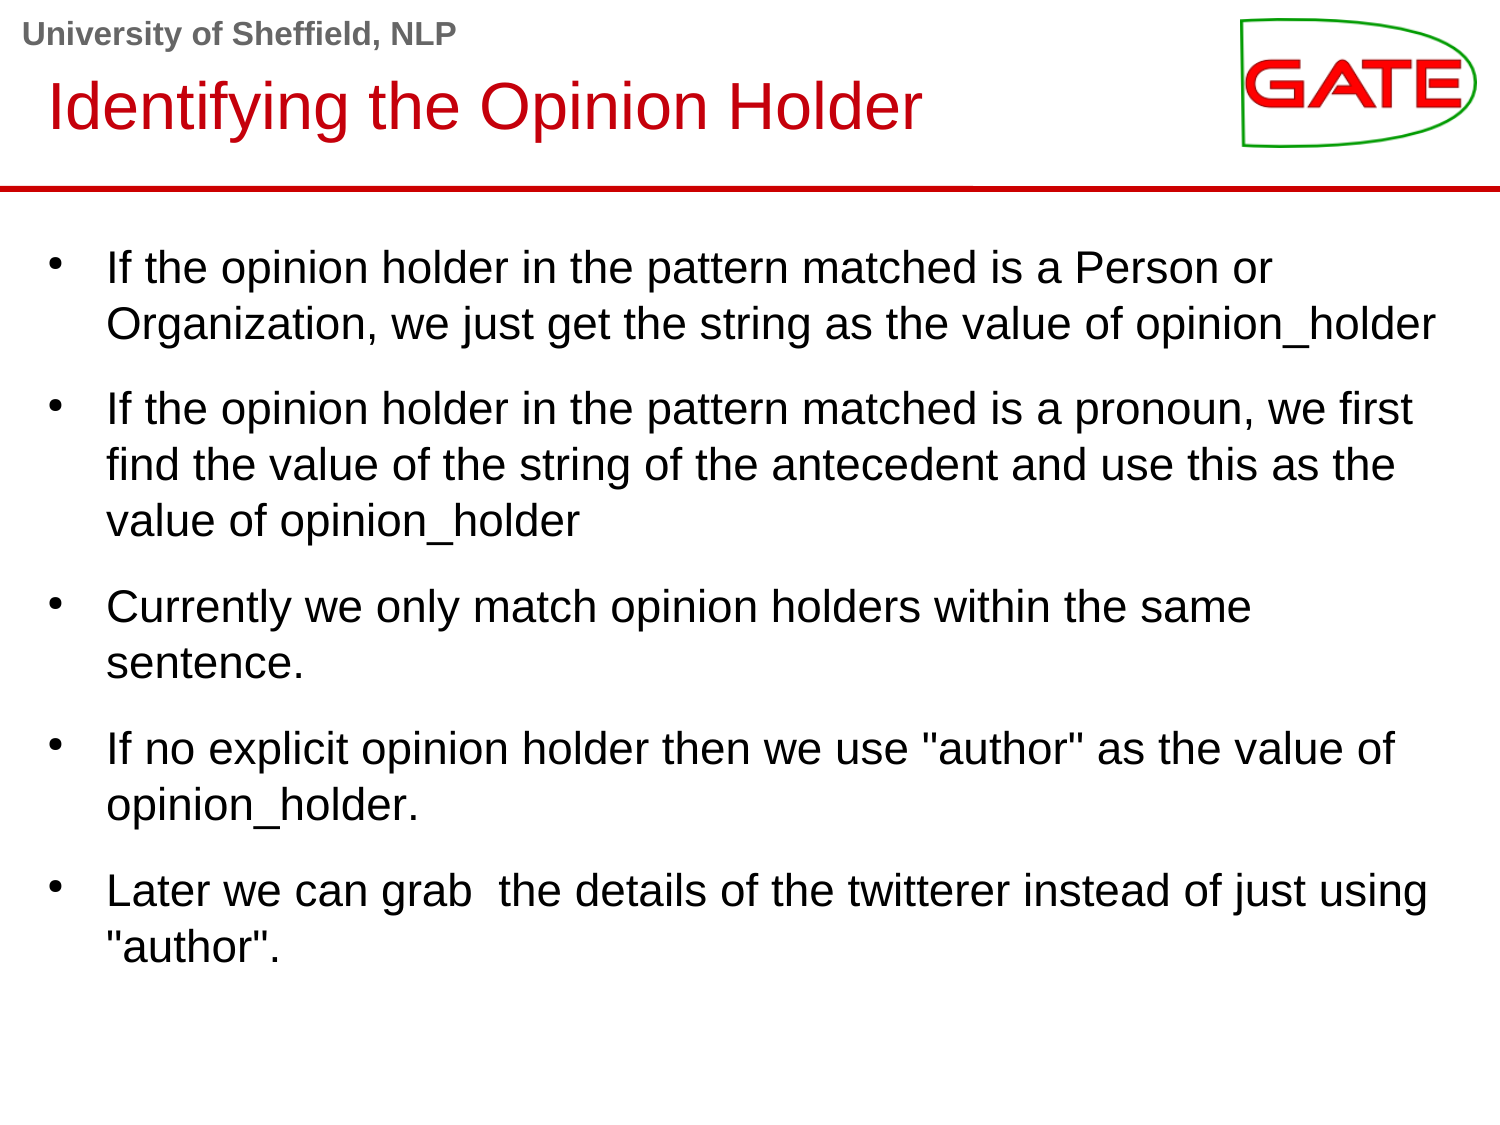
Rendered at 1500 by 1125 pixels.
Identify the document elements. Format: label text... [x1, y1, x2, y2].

list If the opinion holder in the pattern matched is a Person or Organization, we just get the string as the value of opinion_holder If the opinion holder in the pattern matched is a pronoun, we first find the value of the string of the antecedent and use this as the value of opinion_holder Currently we only match opinion holders within the same sentence. If no explicit opinion holder then we use "author" as the value of opinion_holder. Later we can grab the details of the twitterer instead of just using "author". [47, 236, 1441, 1063]
picture [1240, 18, 1477, 148]
title Identifying the Opinion Holder [47, 47, 1267, 168]
